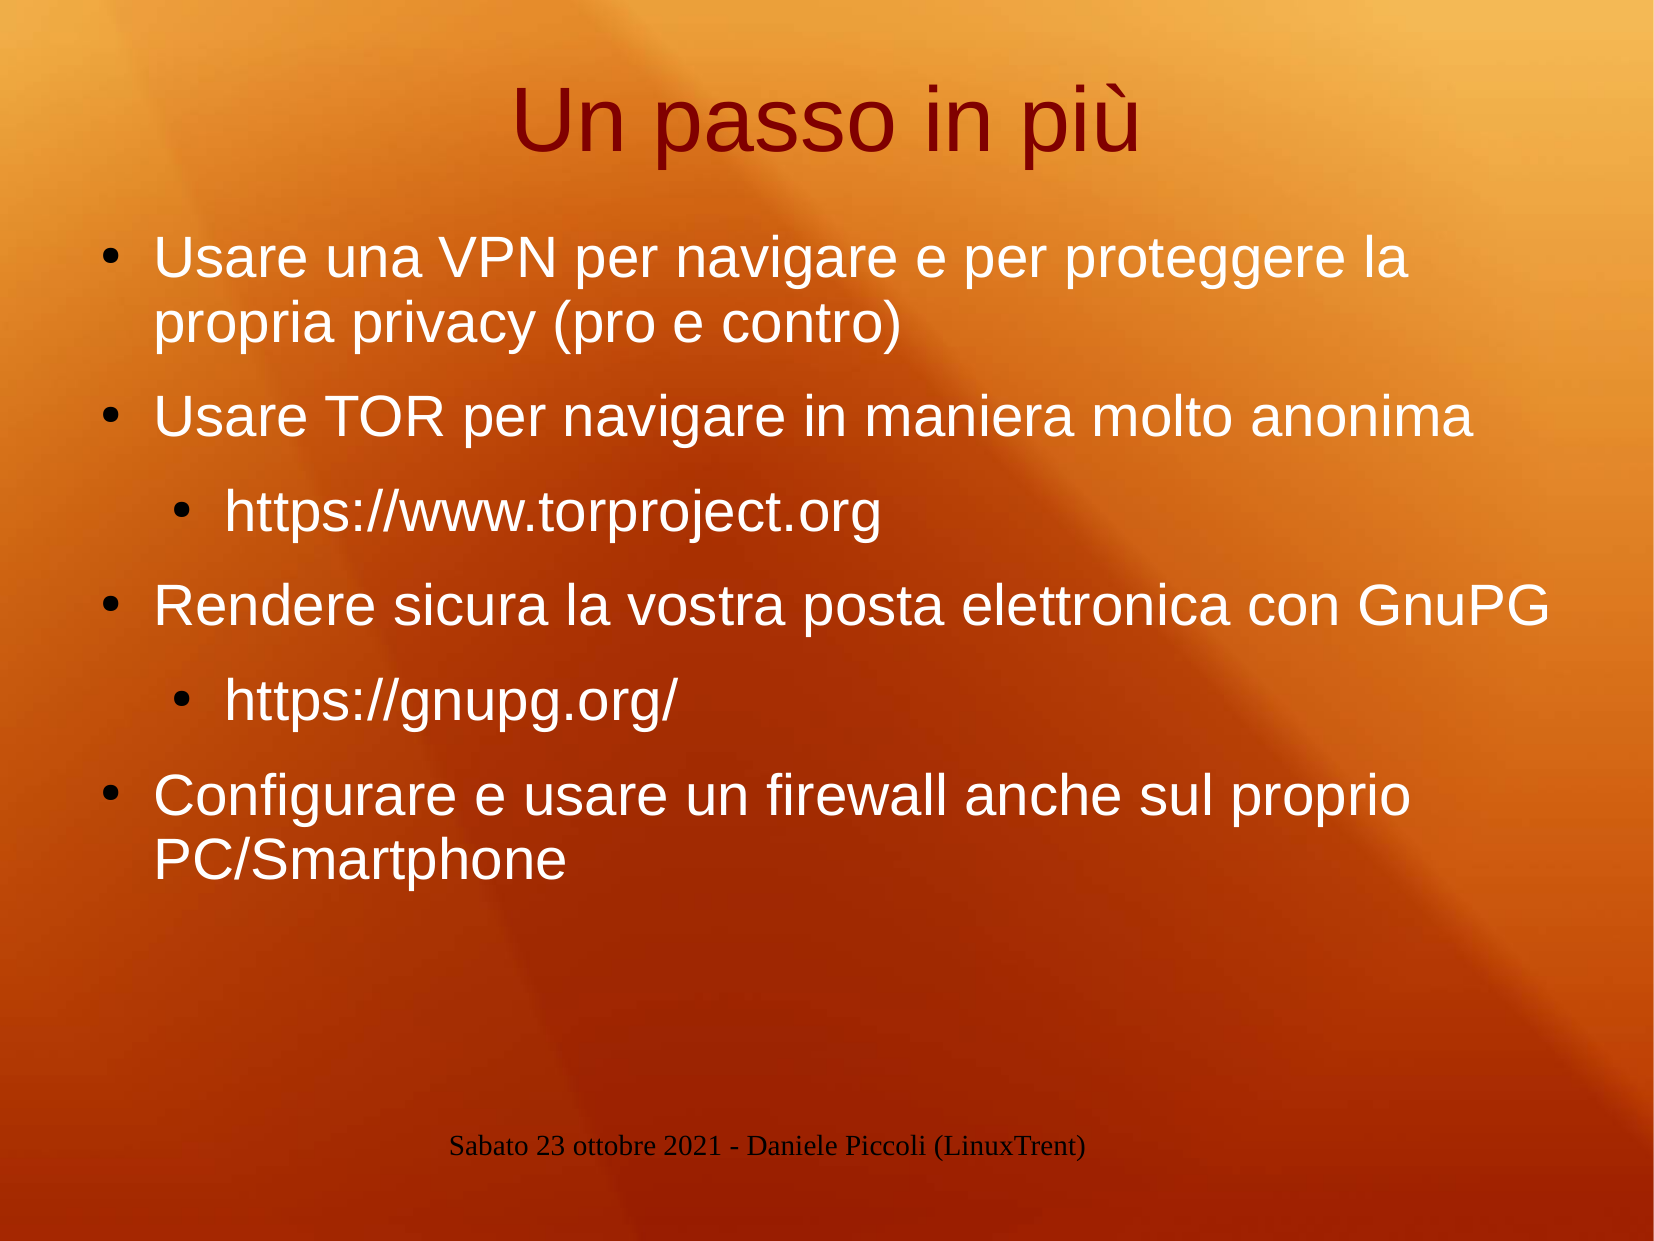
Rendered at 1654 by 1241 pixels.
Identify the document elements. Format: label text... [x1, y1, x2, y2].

picture [0, 0, 1654, 1241]
title Un passo in più [82, 49, 1571, 189]
list Usare una VPN per navigare e per proteggere la propria privacy (pro e contro) Usare TOR per navigare in maniera molto anonima https://www.torproject.org Rendere sicura la vostra posta elettronica con GnuPG https://gnupg.org/ Configurare e usare un firewall anche sul proprio PC/Smartphone [82, 224, 1571, 893]
